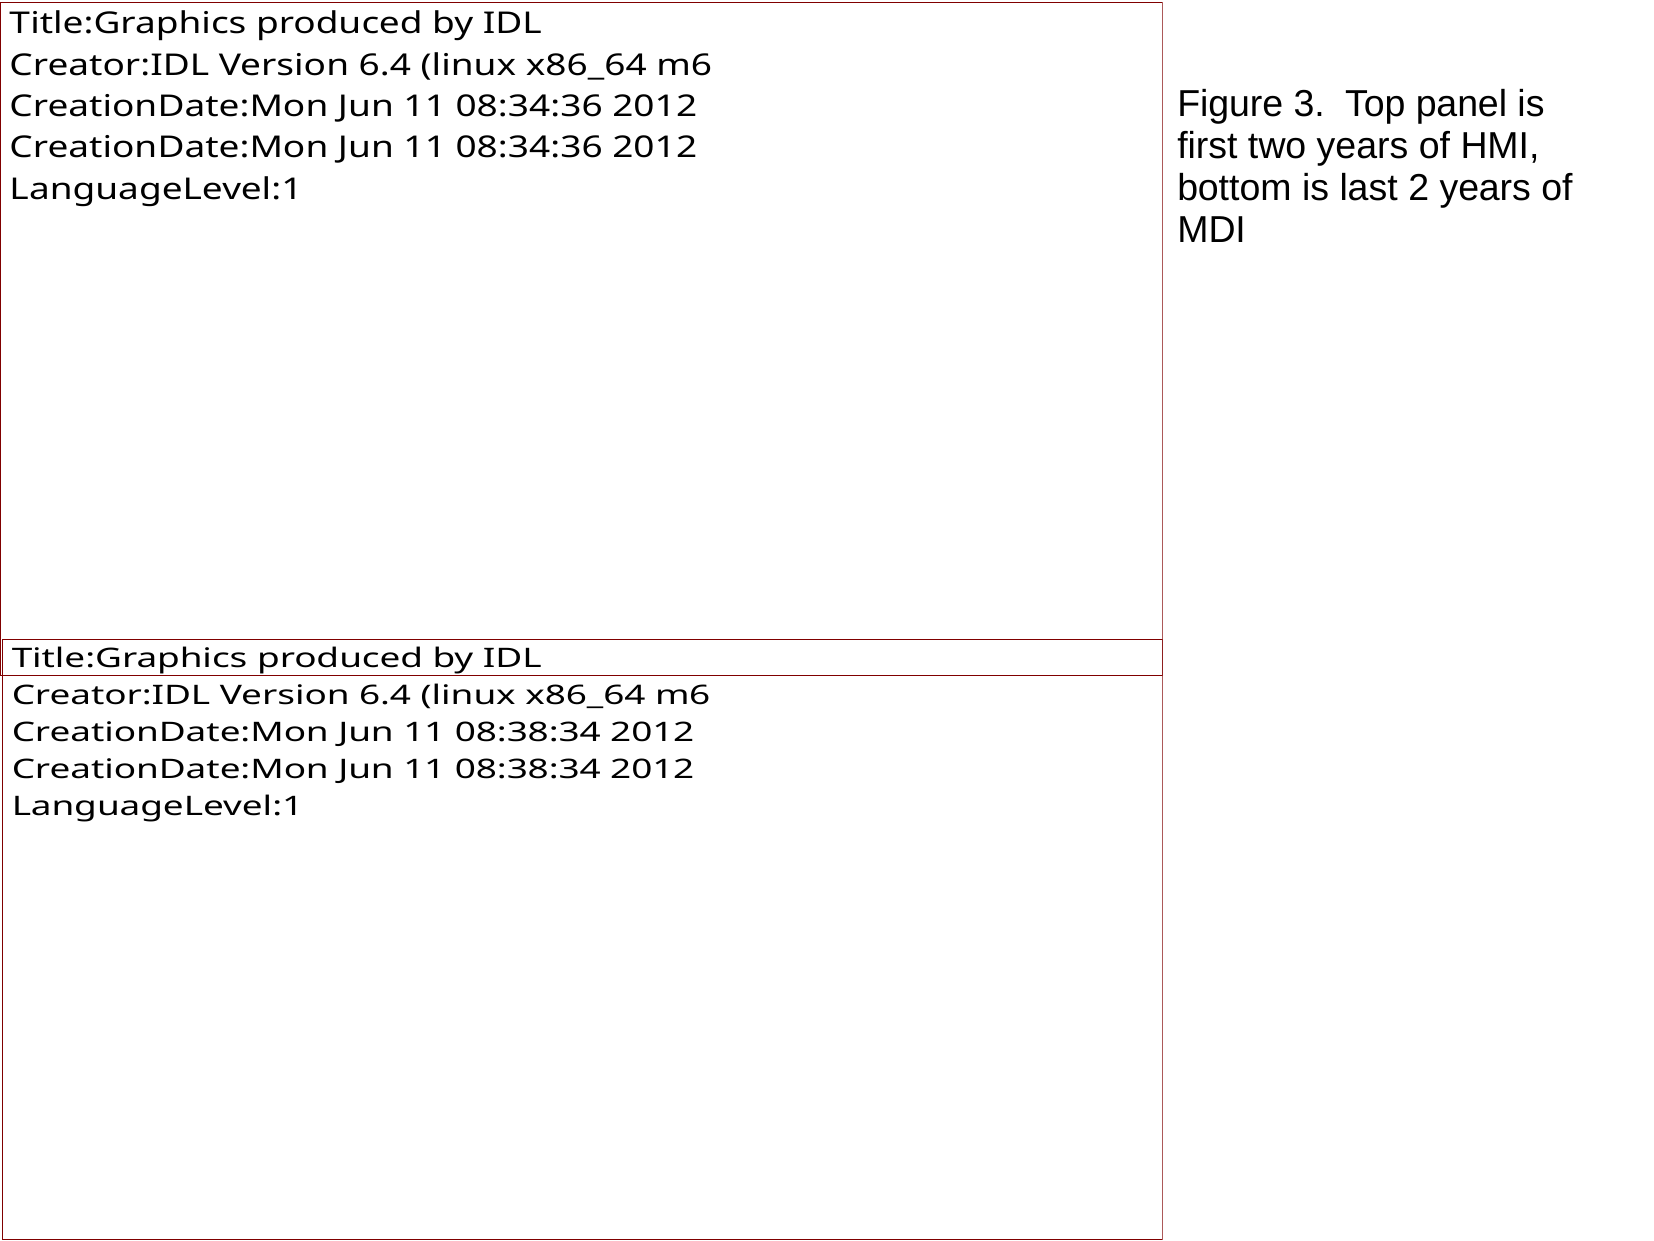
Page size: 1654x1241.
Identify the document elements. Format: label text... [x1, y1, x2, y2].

text_box Figure 3. Top panel is first two years of HMI, bottom is last 2 years of MDI [1163, 75, 1613, 258]
picture [0, 0, 1163, 1240]
